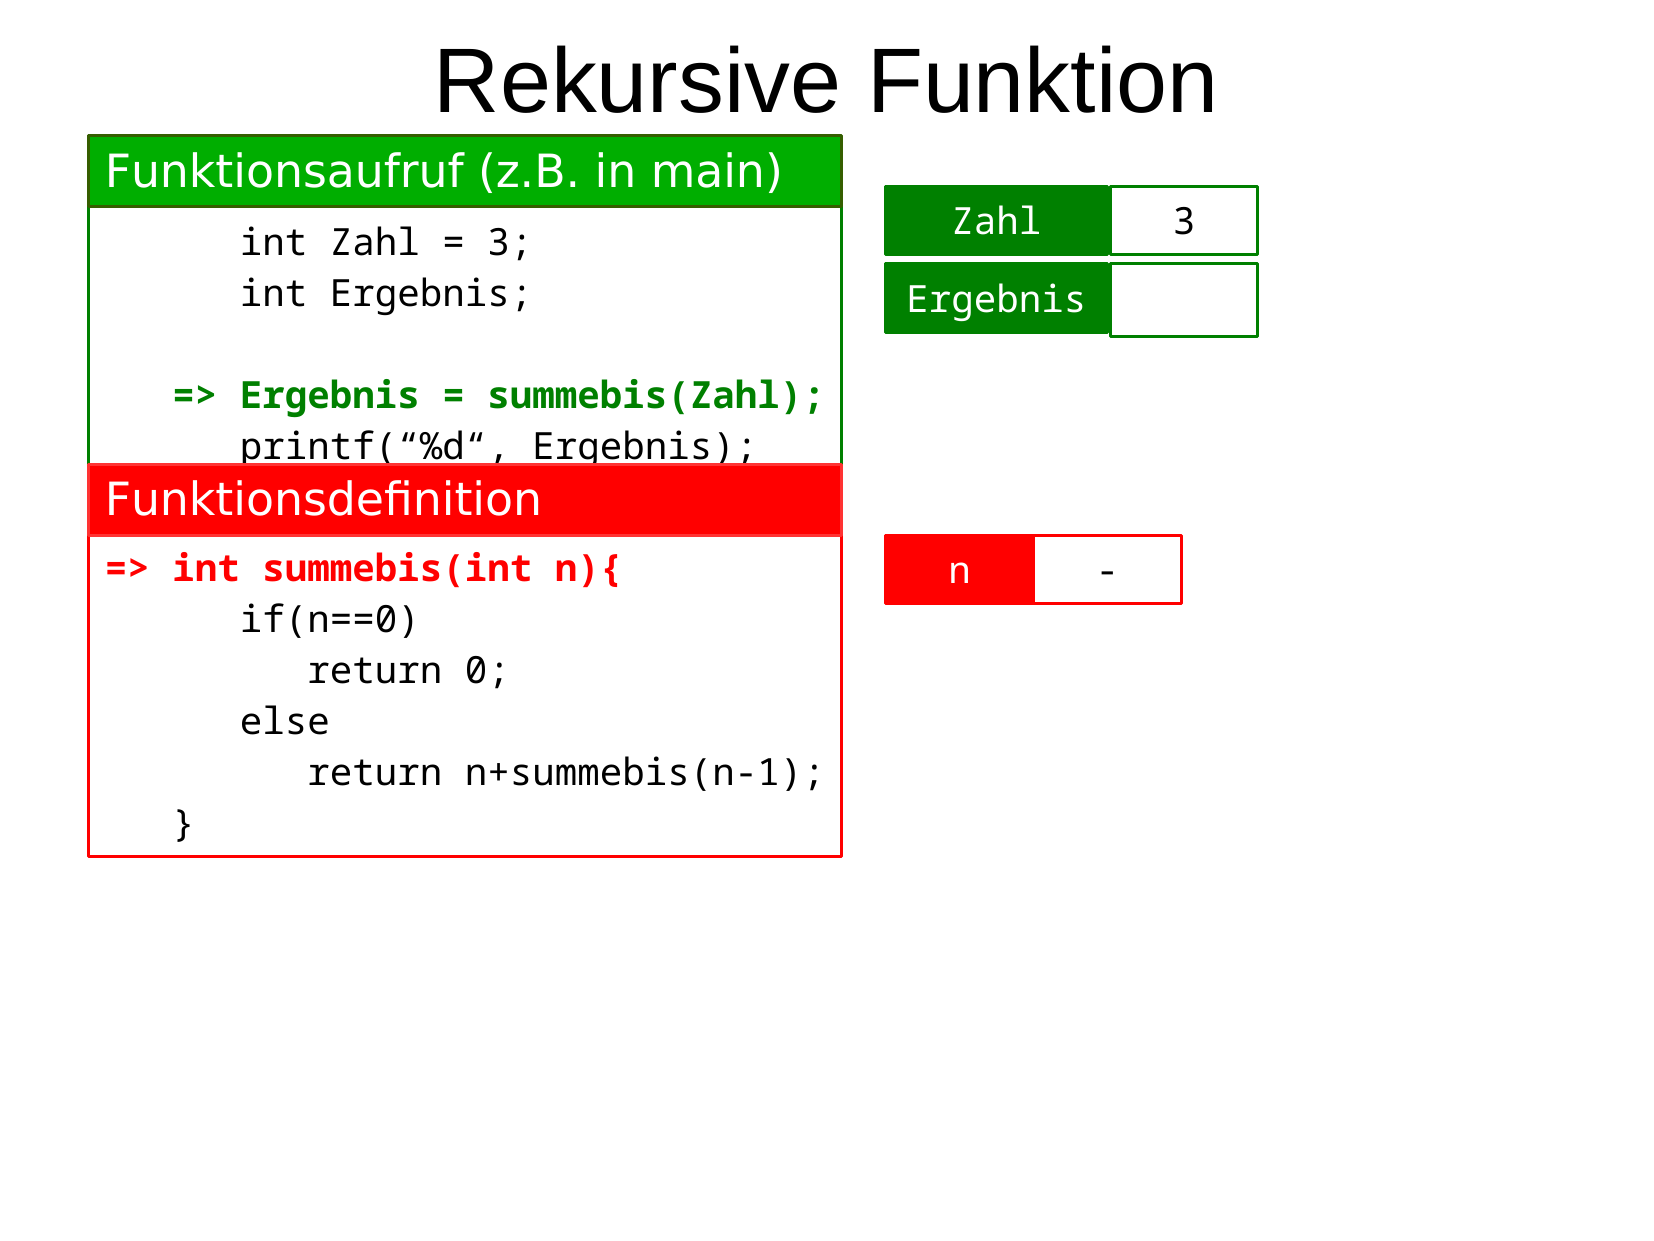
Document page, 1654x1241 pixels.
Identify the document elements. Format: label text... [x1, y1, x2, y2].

text_box Funktionsdefinition [88, 464, 842, 536]
text_box Funktionsaufruf (z.B. in main) [88, 139, 842, 207]
text_box Zahl [885, 186, 1108, 248]
text_box => int summebis(int n){ if(n==0) return 0; else return n+summebis(n-1); } [88, 537, 842, 812]
text_box int Zahl = 3; int Ergebnis; => Ergebnis = summebis(Zahl); printf(“%d“, Ergebnis); [88, 208, 842, 443]
text_box 3 [1110, 186, 1258, 248]
text_box Ergebnis [885, 263, 1108, 325]
text_box - [1033, 535, 1182, 597]
text_box n [885, 535, 1032, 597]
text_box [1110, 263, 1258, 325]
title Rekursive Funktion [82, 24, 1571, 139]
